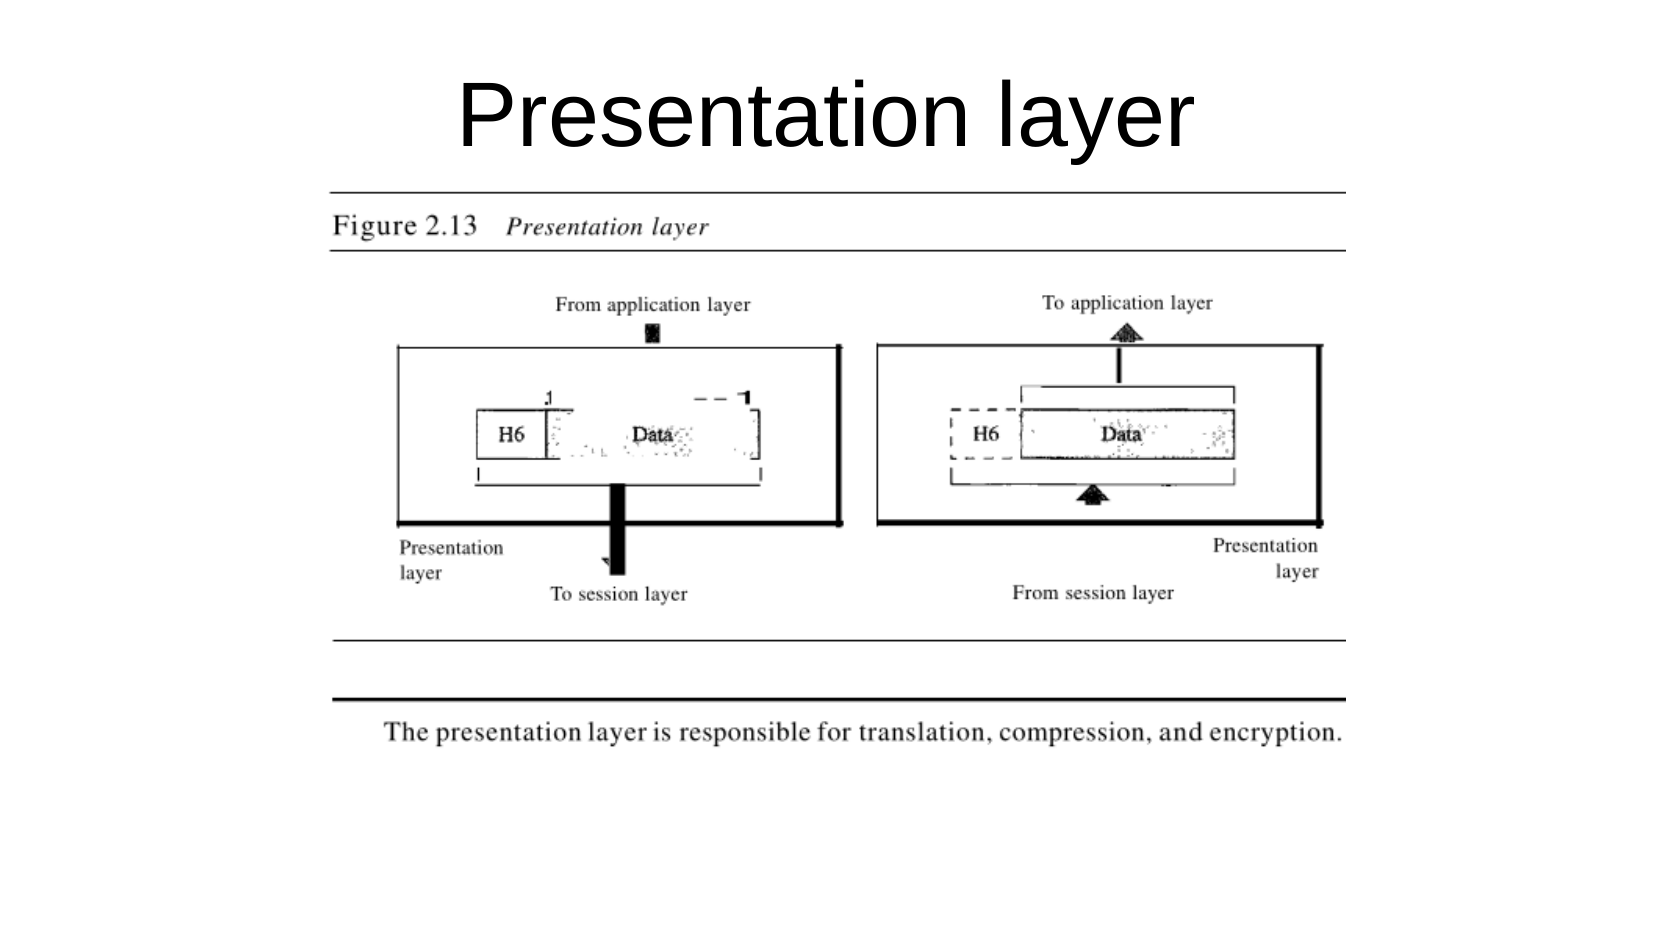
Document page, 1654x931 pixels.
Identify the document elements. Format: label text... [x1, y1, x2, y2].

title Presentation layer [82, 37, 1571, 193]
picture [320, 186, 1346, 756]
